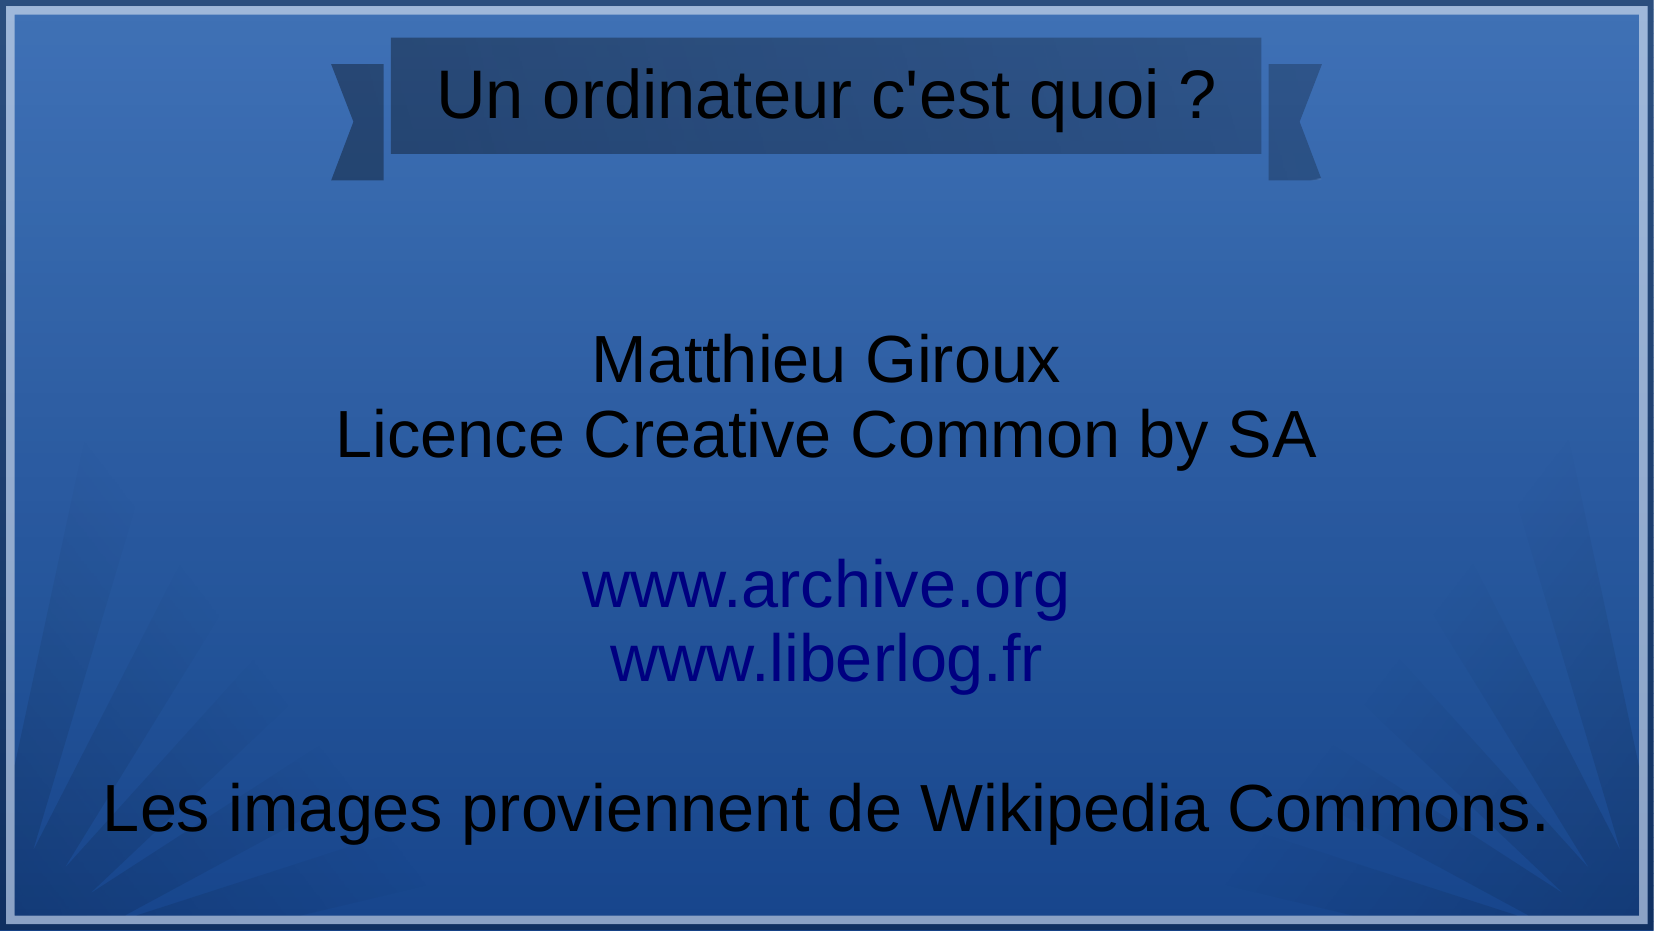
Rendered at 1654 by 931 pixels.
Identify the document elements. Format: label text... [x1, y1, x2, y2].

title Un ordinateur c'est quoi ? [389, 35, 1264, 154]
subtitle Matthieu Giroux Licence Creative Common by SA www.archive.org www.liberlog.fr Les images proviennent de Wikipedia Commons. [82, 224, 1571, 931]
